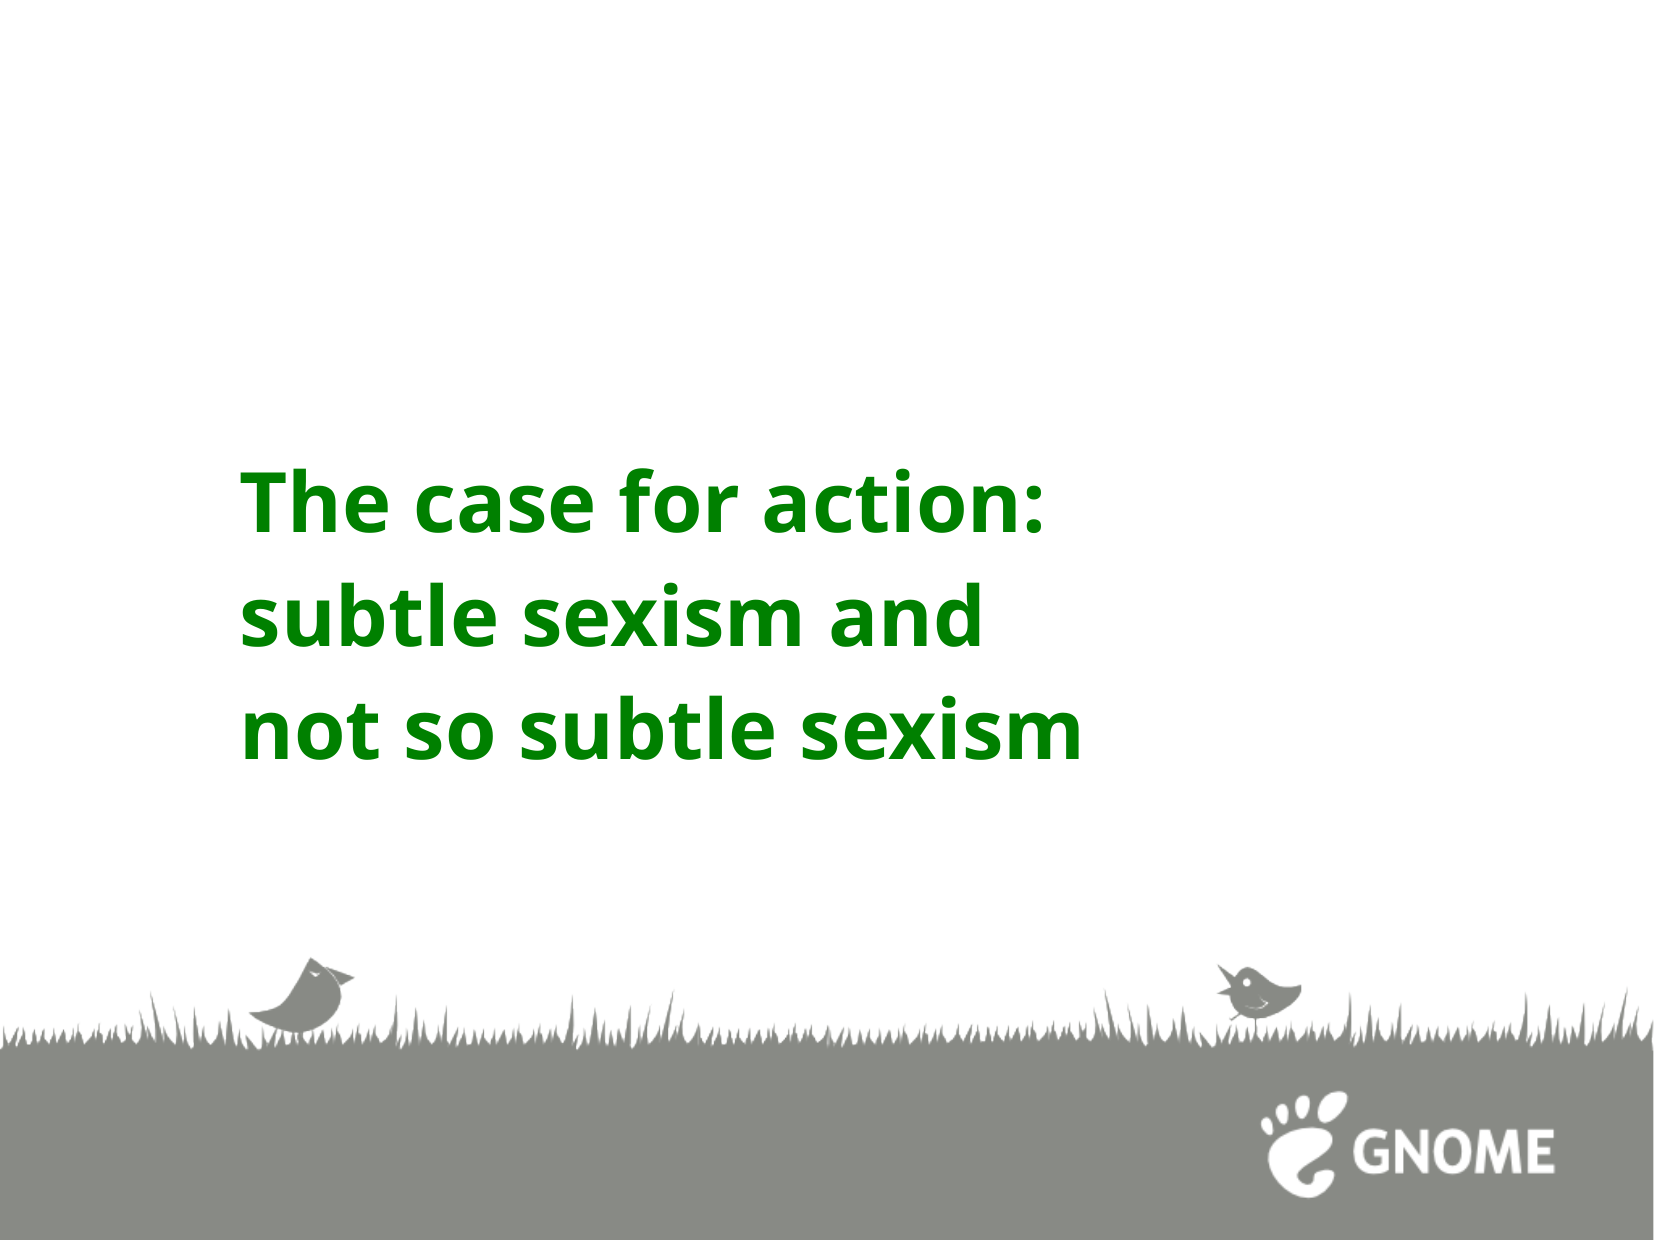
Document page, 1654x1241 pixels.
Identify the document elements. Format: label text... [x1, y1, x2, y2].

text_box The case for action: subtle sexism and not so subtle sexism [225, 436, 1388, 786]
picture [0, 0, 1654, 1241]
